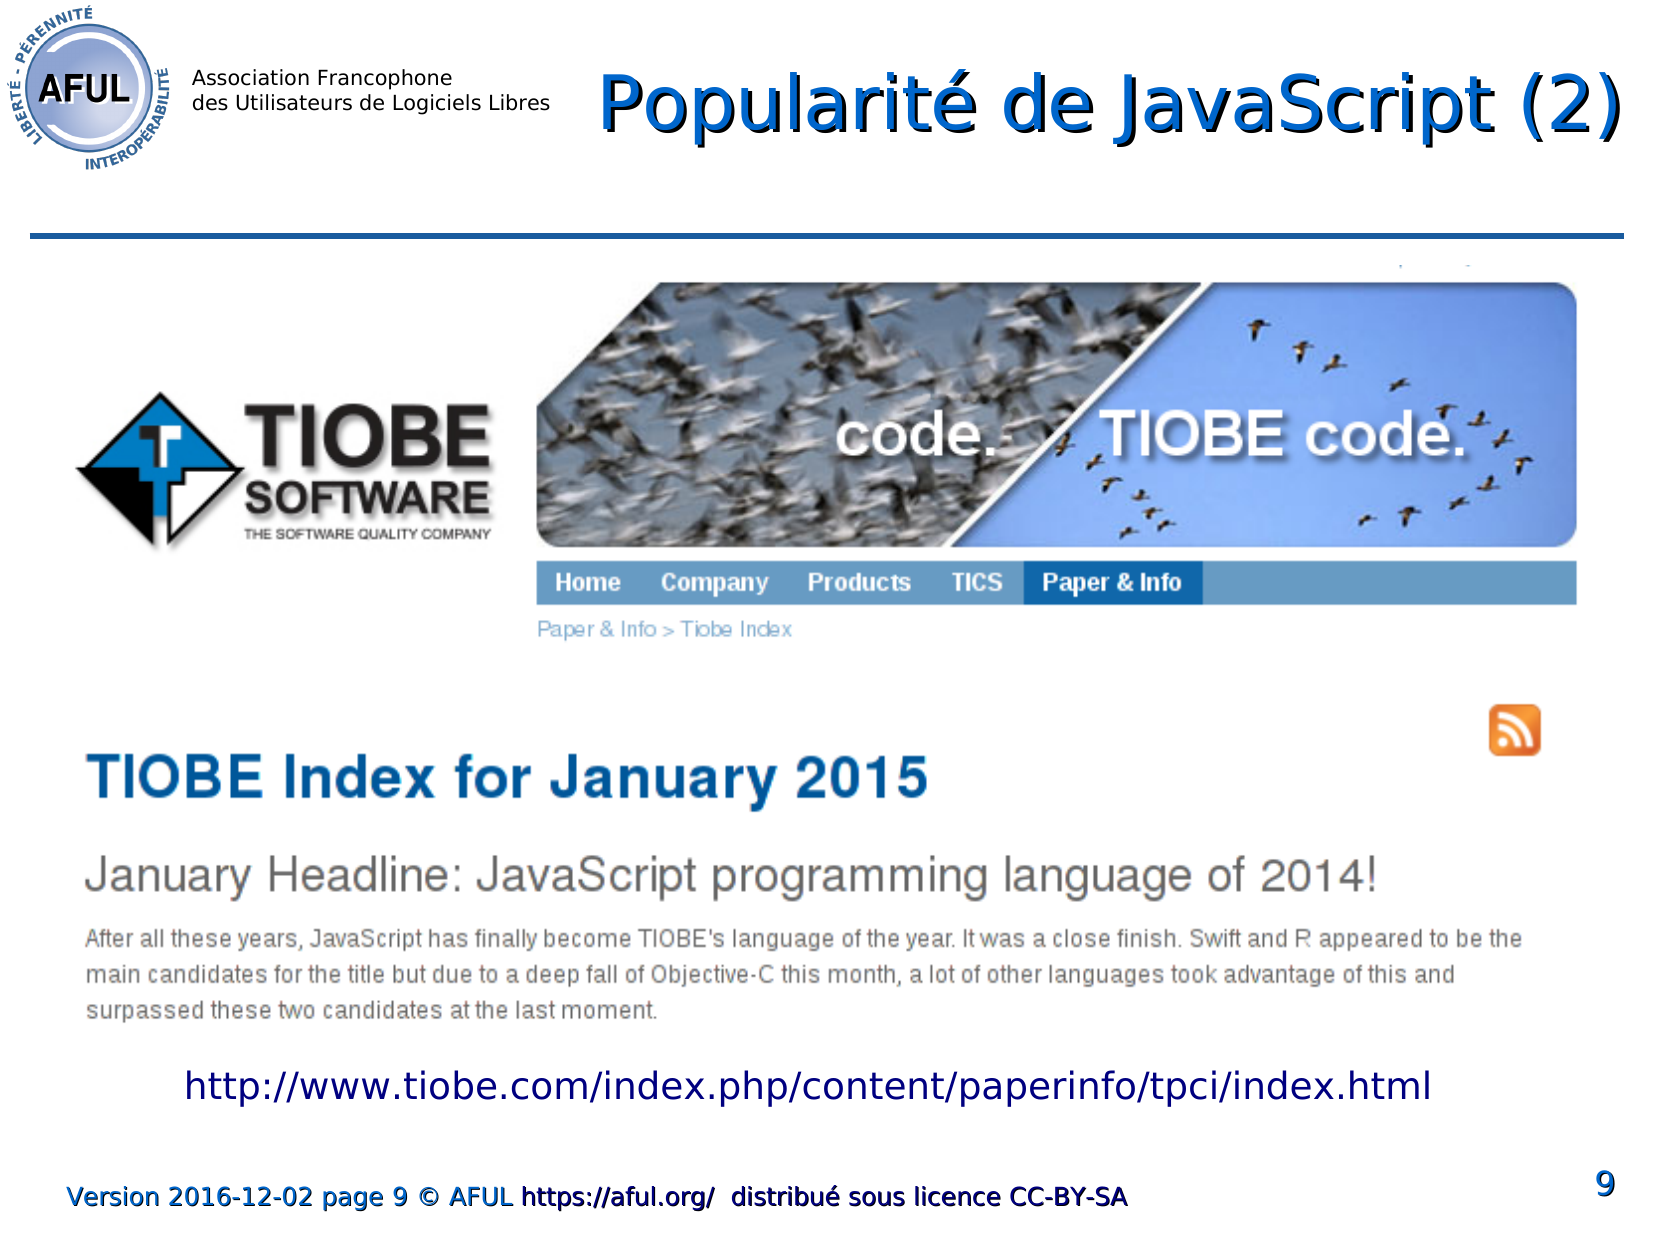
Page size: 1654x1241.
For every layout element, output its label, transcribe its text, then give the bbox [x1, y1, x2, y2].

text_box http://www.tiobe.com/index.php/content/paperinfo/tpci/index.html [169, 1057, 1560, 1116]
picture [0, 0, 178, 178]
title Popularité de JavaScript (2) [501, 0, 1625, 207]
picture [58, 265, 1595, 1039]
